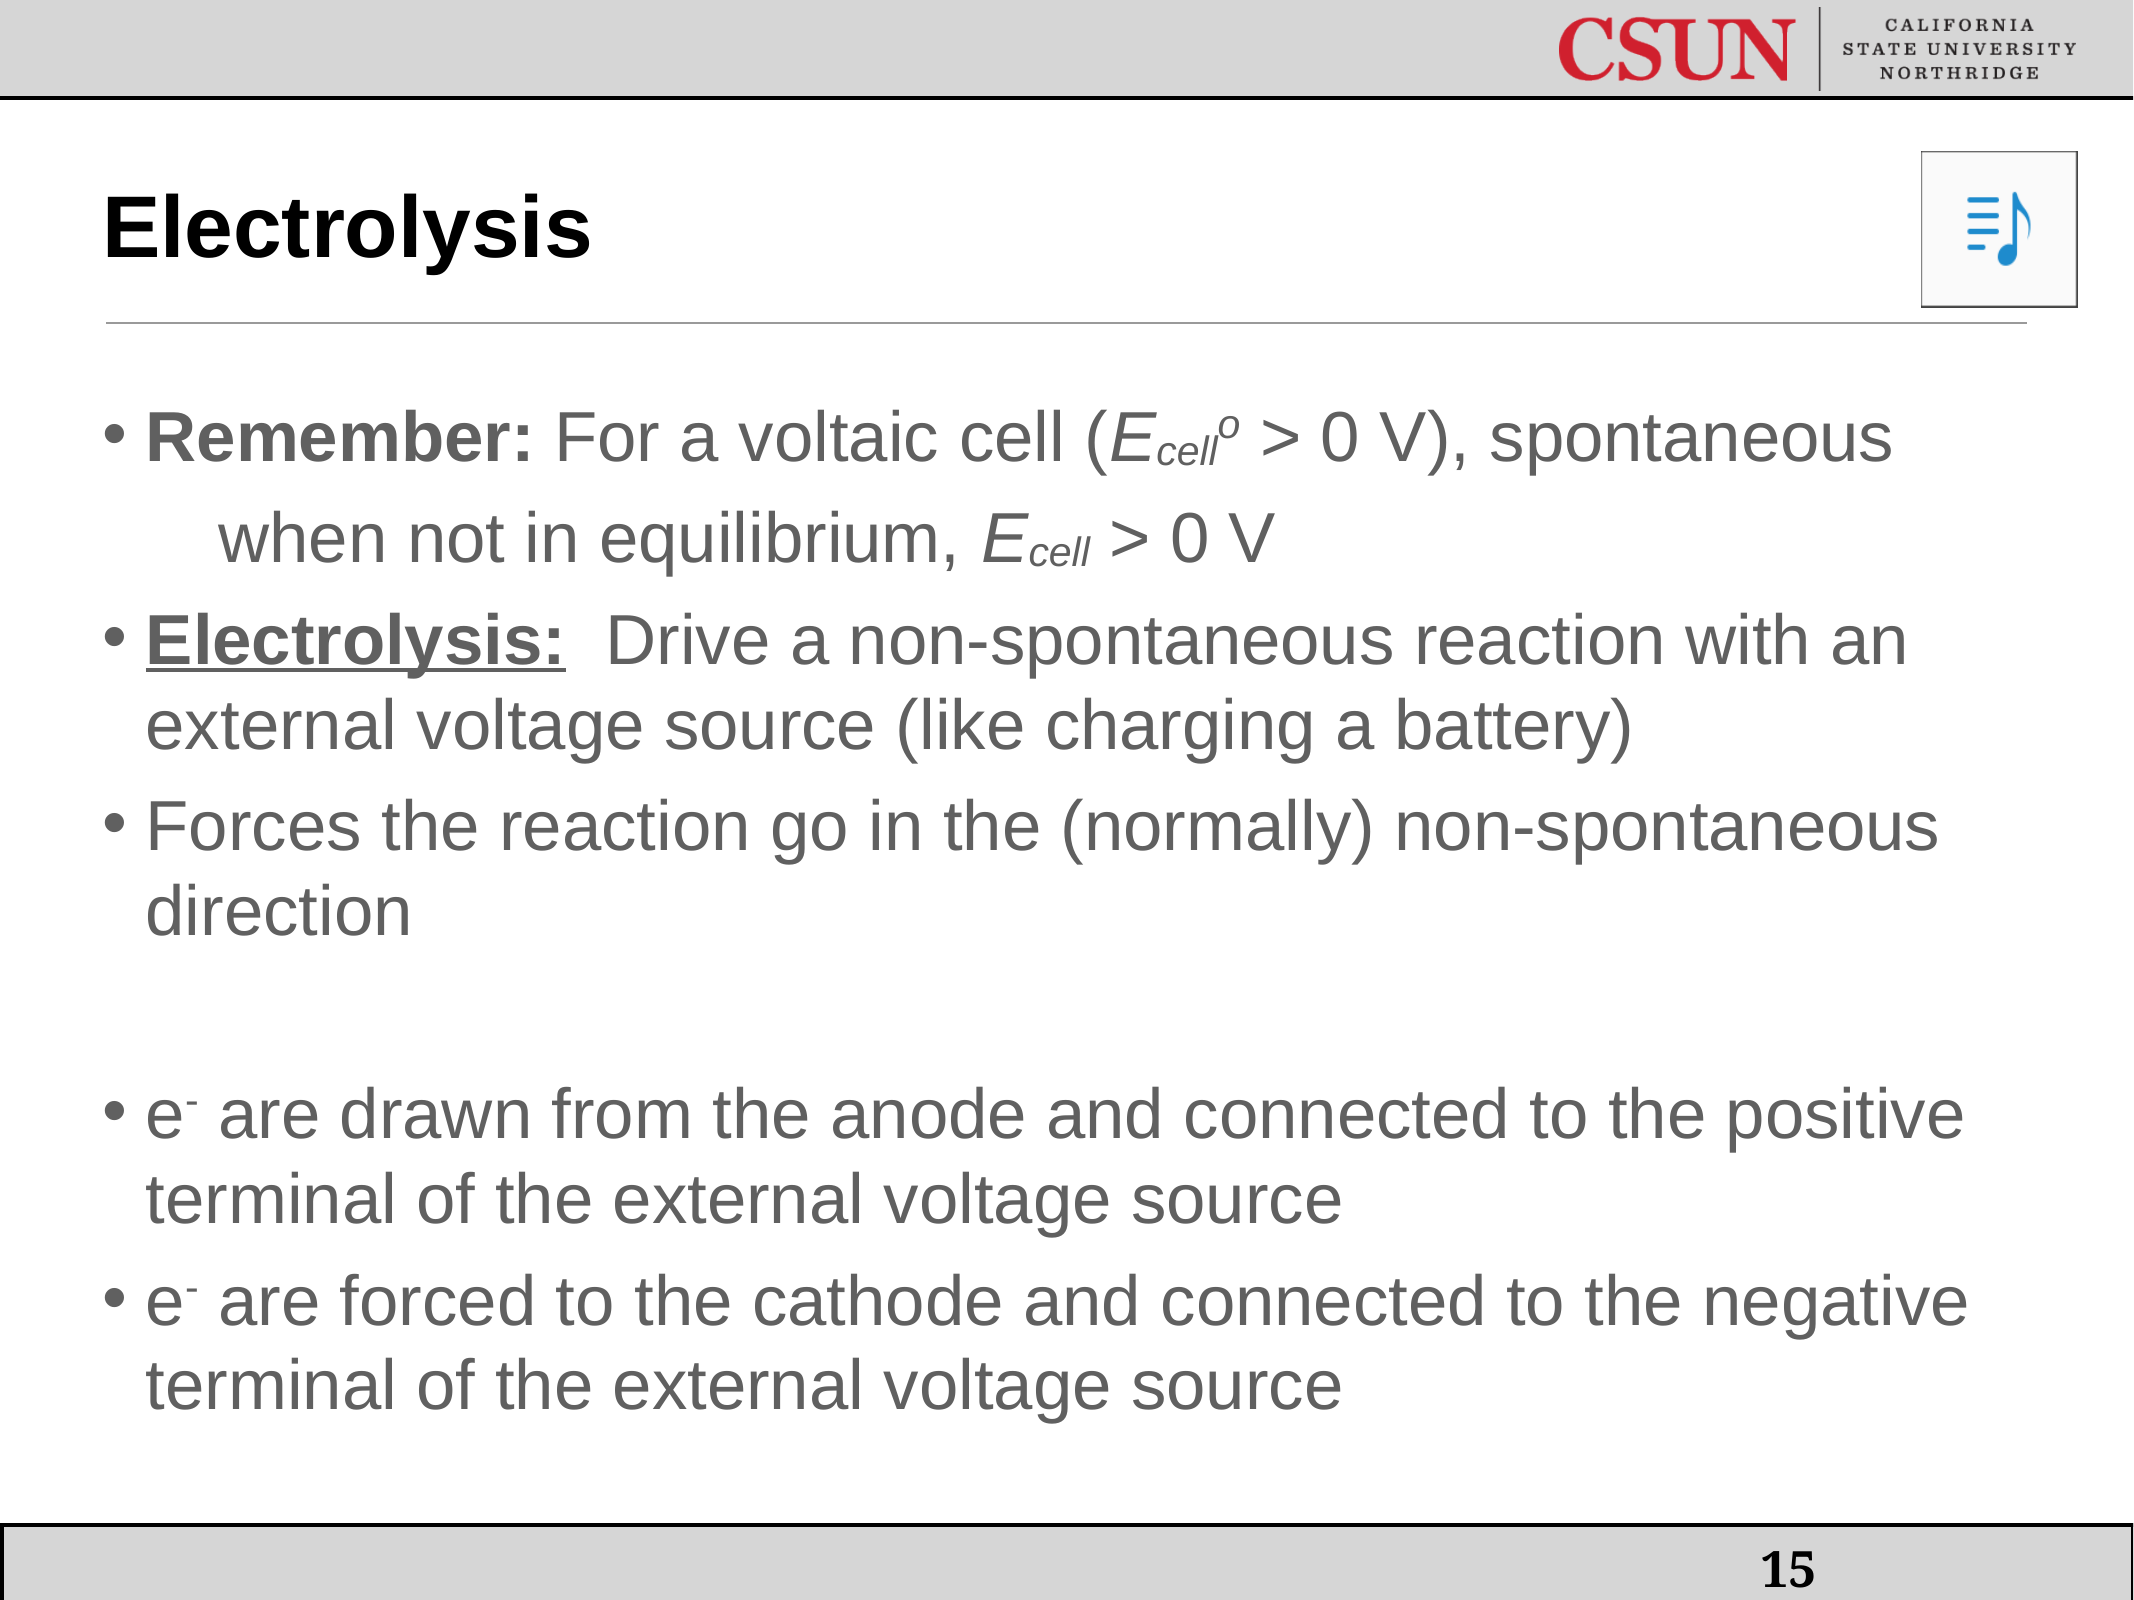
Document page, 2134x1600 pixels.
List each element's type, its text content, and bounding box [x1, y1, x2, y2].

picture [1559, 7, 2076, 91]
list Remember: For a voltaic cell (Ecello > 0 V), spontaneous when not in equilibrium, Ecell > 0 V Electrolysis: Drive a non-spontaneous reaction with an external voltage source (like charging a battery) Forces the reaction go in the (normally) non-spontaneous direction e- are drawn from the anode and connected to the positive terminal of the external voltage source e- are forced to the cathode and connected to the negative terminal of the external voltage source [93, 382, 2040, 1460]
title Electrolysis [93, 104, 2040, 284]
text_box [1920, 150, 2079, 309]
